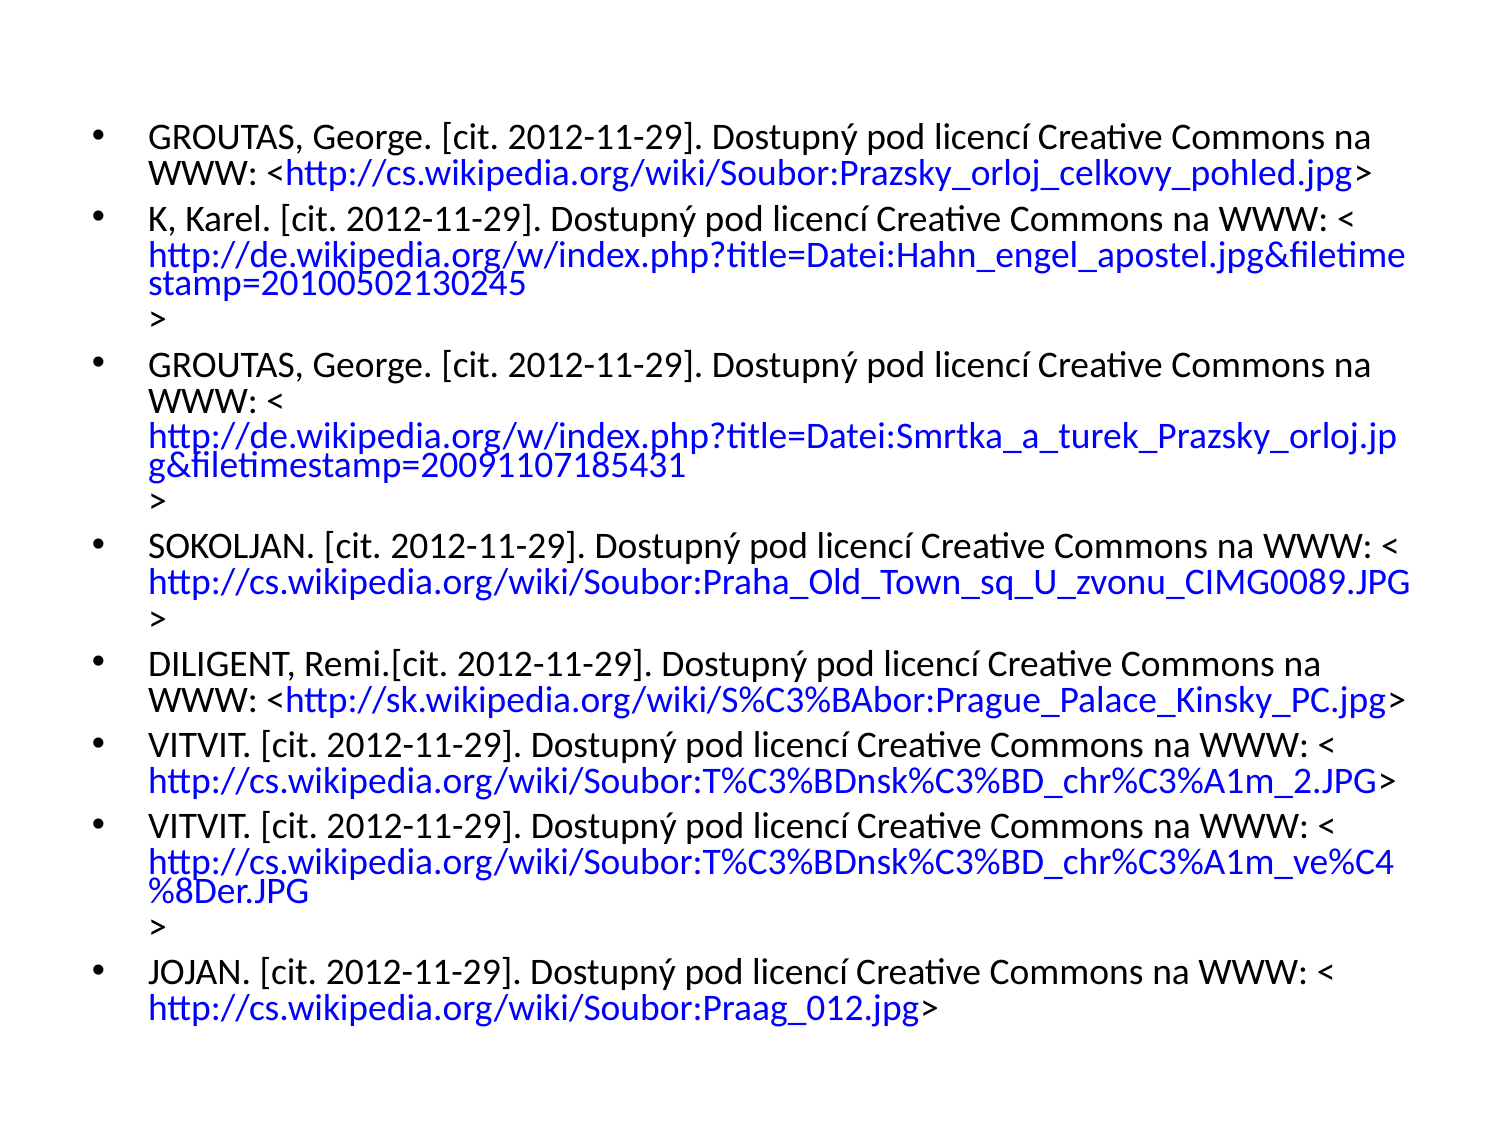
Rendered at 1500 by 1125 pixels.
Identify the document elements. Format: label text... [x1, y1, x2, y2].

list GROUTAS, George. [cit. 2012-11-29]. Dostupný pod licencí Creative Commons na WWW: <http://cs.wikipedia.org/wiki/Soubor:Prazsky_orloj_celkovy_pohled.jpg> K, Karel. [cit. 2012-11-29]. Dostupný pod licencí Creative Commons na WWW: <http://de.wikipedia.org/w/index.php?title=Datei:Hahn_engel_apostel.jpg&filetimestamp=20100502130245> GROUTAS, George. [cit. 2012-11-29]. Dostupný pod licencí Creative Commons na WWW: <http://de.wikipedia.org/w/index.php?title=Datei:Smrtka_a_turek_Prazsky_orloj.jpg&filetimestamp=20091107185431> SOKOLJAN. [cit. 2012-11-29]. Dostupný pod licencí Creative Commons na WWW: <http://cs.wikipedia.org/wiki/Soubor:Praha_Old_Town_sq_U_zvonu_CIMG0089.JPG> DILIGENT, Remi.[cit. 2012-11-29]. Dostupný pod licencí Creative Commons na WWW: <http://sk.wikipedia.org/wiki/S%C3%BAbor:Prague_Palace_Kinsky_PC.jpg> VITVIT. [cit. 2012-11-29]. Dostupný pod licencí Creative Commons na WWW: <http://cs.wikipedia.org/wiki/Soubor:T%C3%BDnsk%C3%BD_chr%C3%A1m_2.JPG> VITVIT. [cit. 2012-11-29]. Dostupný pod licencí Creative Commons na WWW: <http://cs.wikipedia.org/wiki/Soubor:T%C3%BDnsk%C3%BD_chr%C3%A1m_ve%C4%8Der.JPG> JOJAN. [cit. 2012-11-29]. Dostupný pod licencí Creative Commons na WWW: <http://cs.wikipedia.org/wiki/Soubor:Praag_012.jpg> [76, 113, 1427, 1095]
